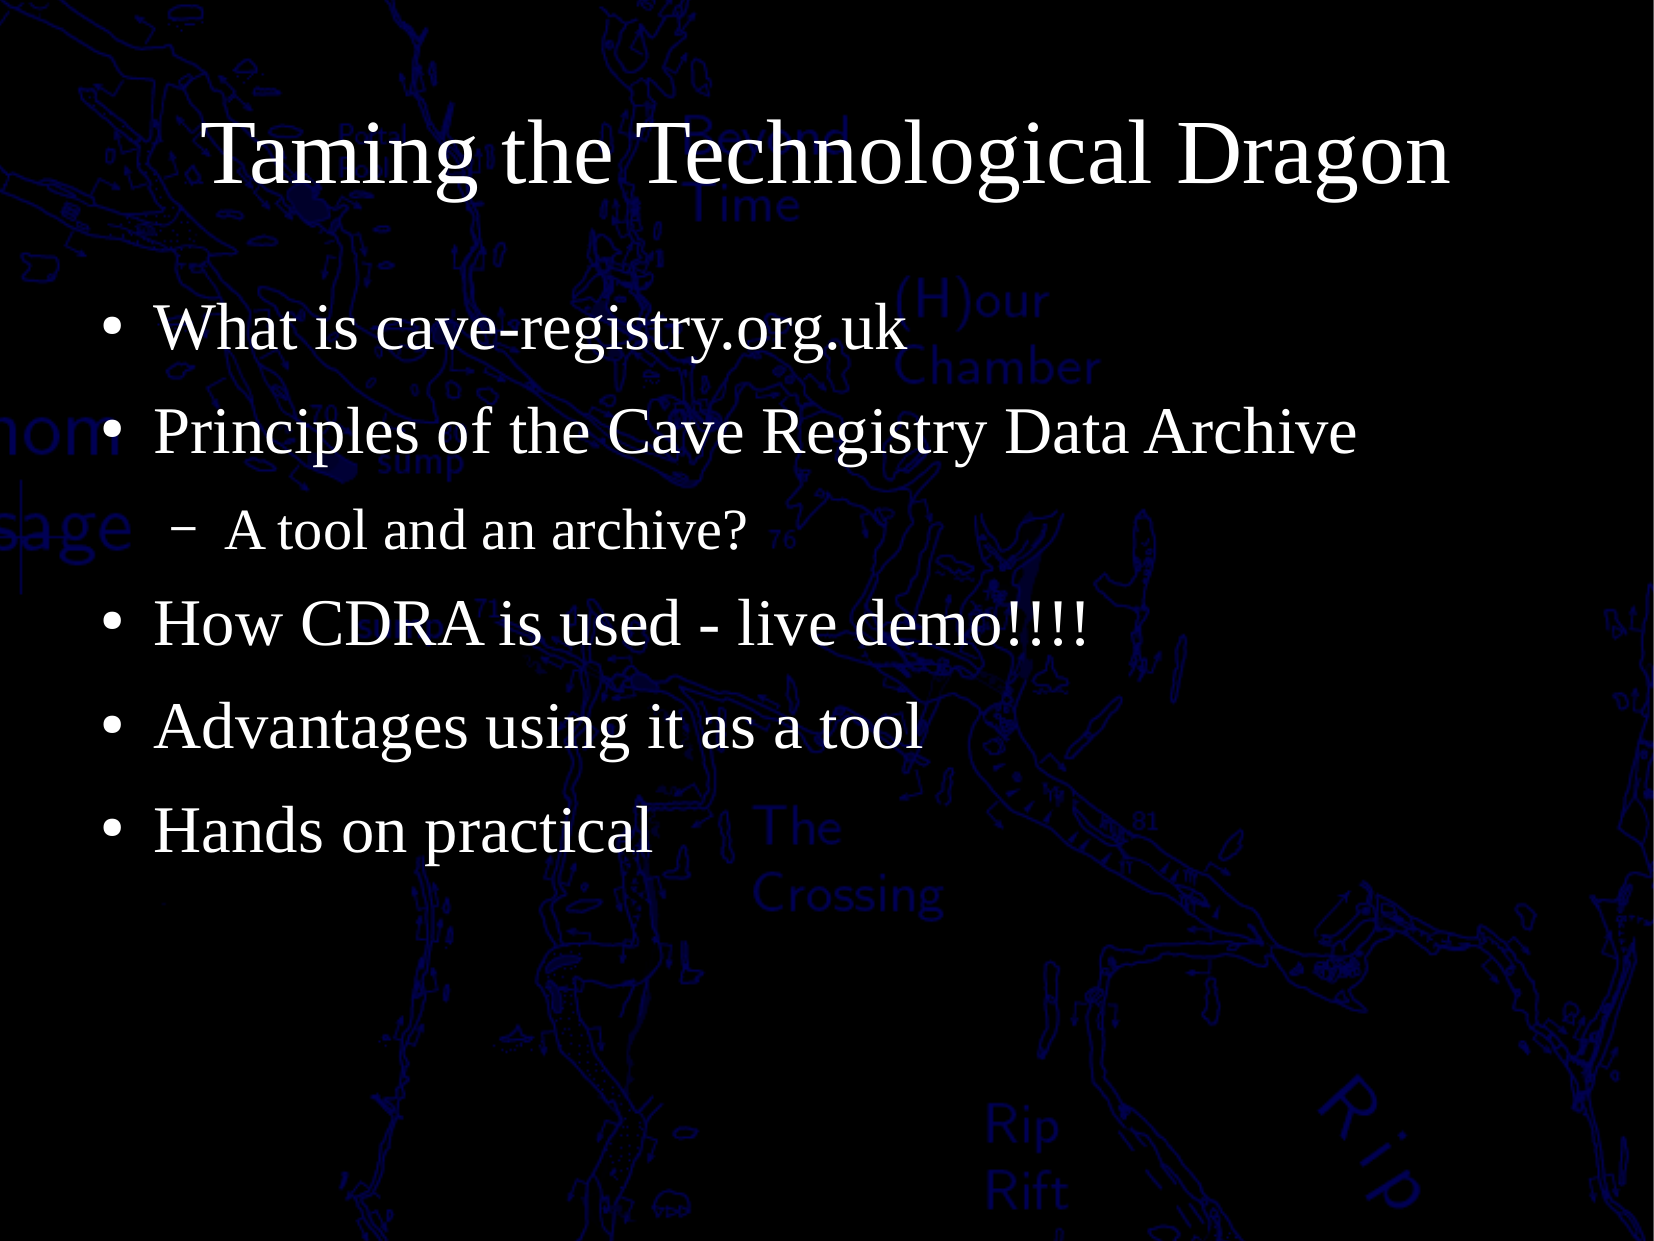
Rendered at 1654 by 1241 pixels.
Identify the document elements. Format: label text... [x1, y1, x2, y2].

list What is cave-registry.org.uk Principles of the Cave Registry Data Archive A tool and an archive? How CDRA is used - live demo!!!! Advantages using it as a tool Hands on practical [82, 290, 1571, 1010]
title Taming the Technological Dragon [82, 49, 1571, 257]
picture [0, 0, 1654, 1241]
